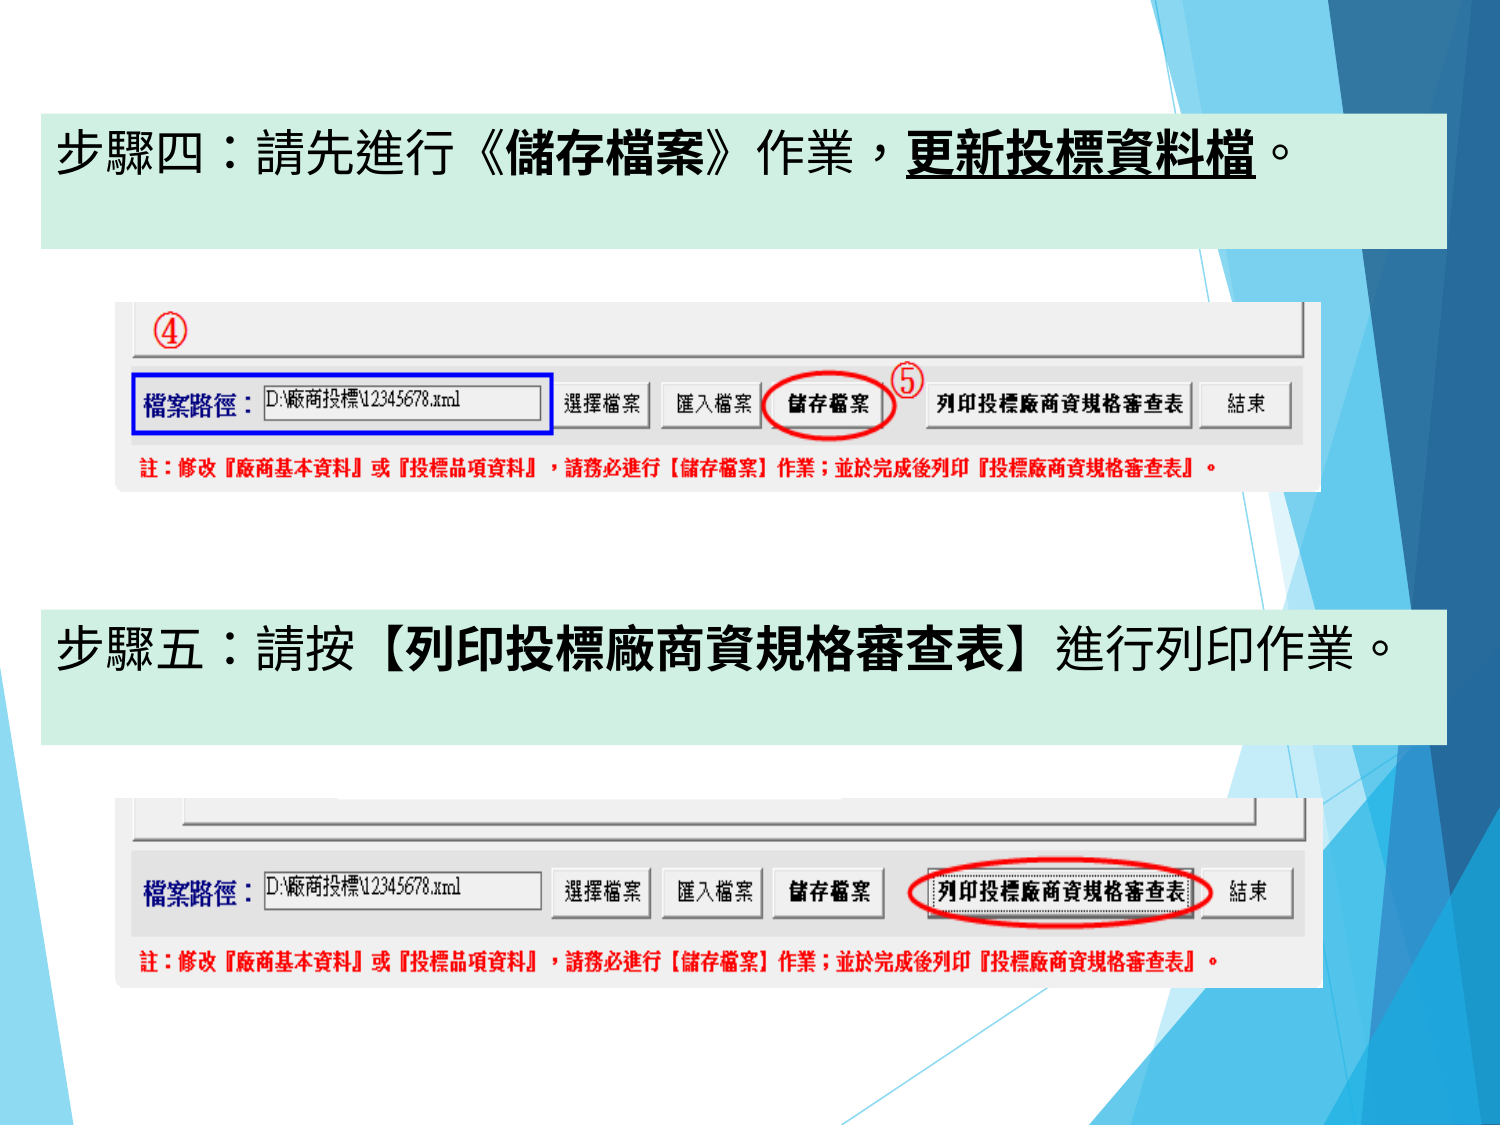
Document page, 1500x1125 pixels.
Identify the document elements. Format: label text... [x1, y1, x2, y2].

picture [115, 302, 1321, 492]
text_box 步驟四：請先進行《儲存檔案》作業，更新投標資料檔。 [41, 113, 1447, 249]
text_box 步驟五：請按【列印投標廠商資規格審查表】進行列印作業。 [41, 609, 1447, 746]
picture [115, 798, 1323, 988]
